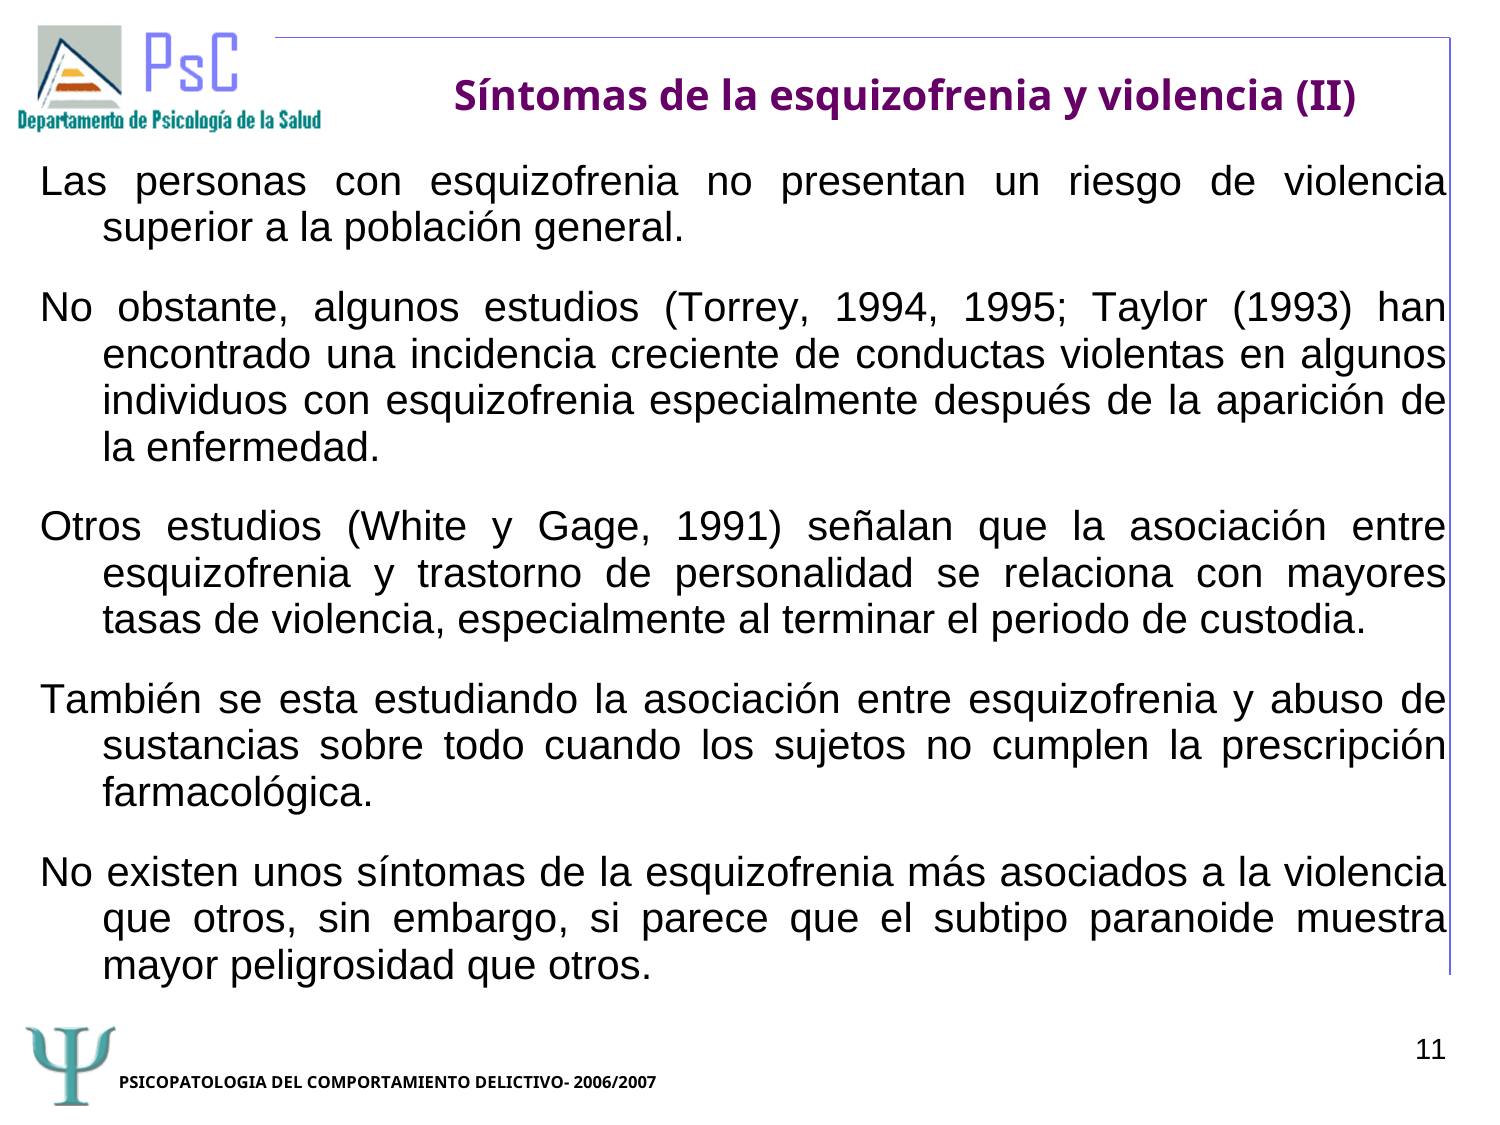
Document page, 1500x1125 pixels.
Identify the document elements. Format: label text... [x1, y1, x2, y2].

title Síntomas de la esquizofrenia y violencia (II) [412, 49, 1388, 138]
picture [0, 0, 330, 138]
subtitle Las personas con esquizofrenia no presentan un riesgo de violencia superior a la población general. No obstante, algunos estudios (Torrey, 1994, 1995; Taylor (1993) han encontrado una incidencia creciente de conductas violentas en algunos individuos con esquizofrenia especialmente después de la aparición de la enfermedad. Otros estudios (White y Gage, 1991) señalan que la asociación entre esquizofrenia y trastorno de personalidad se relaciona con mayores tasas de violencia, especialmente al terminar el periodo de custodia. También se esta estudiando la asociación entre esquizofrenia y abuso de sustancias sobre todo cuando los sujetos no cumplen la prescripción farmacológica. No existen unos síntomas de la esquizofrenia más asociados a la violencia que otros, sin embargo, si parece que el subtipo paranoide muestra mayor peligrosidad que otros. [24, 149, 1463, 1125]
